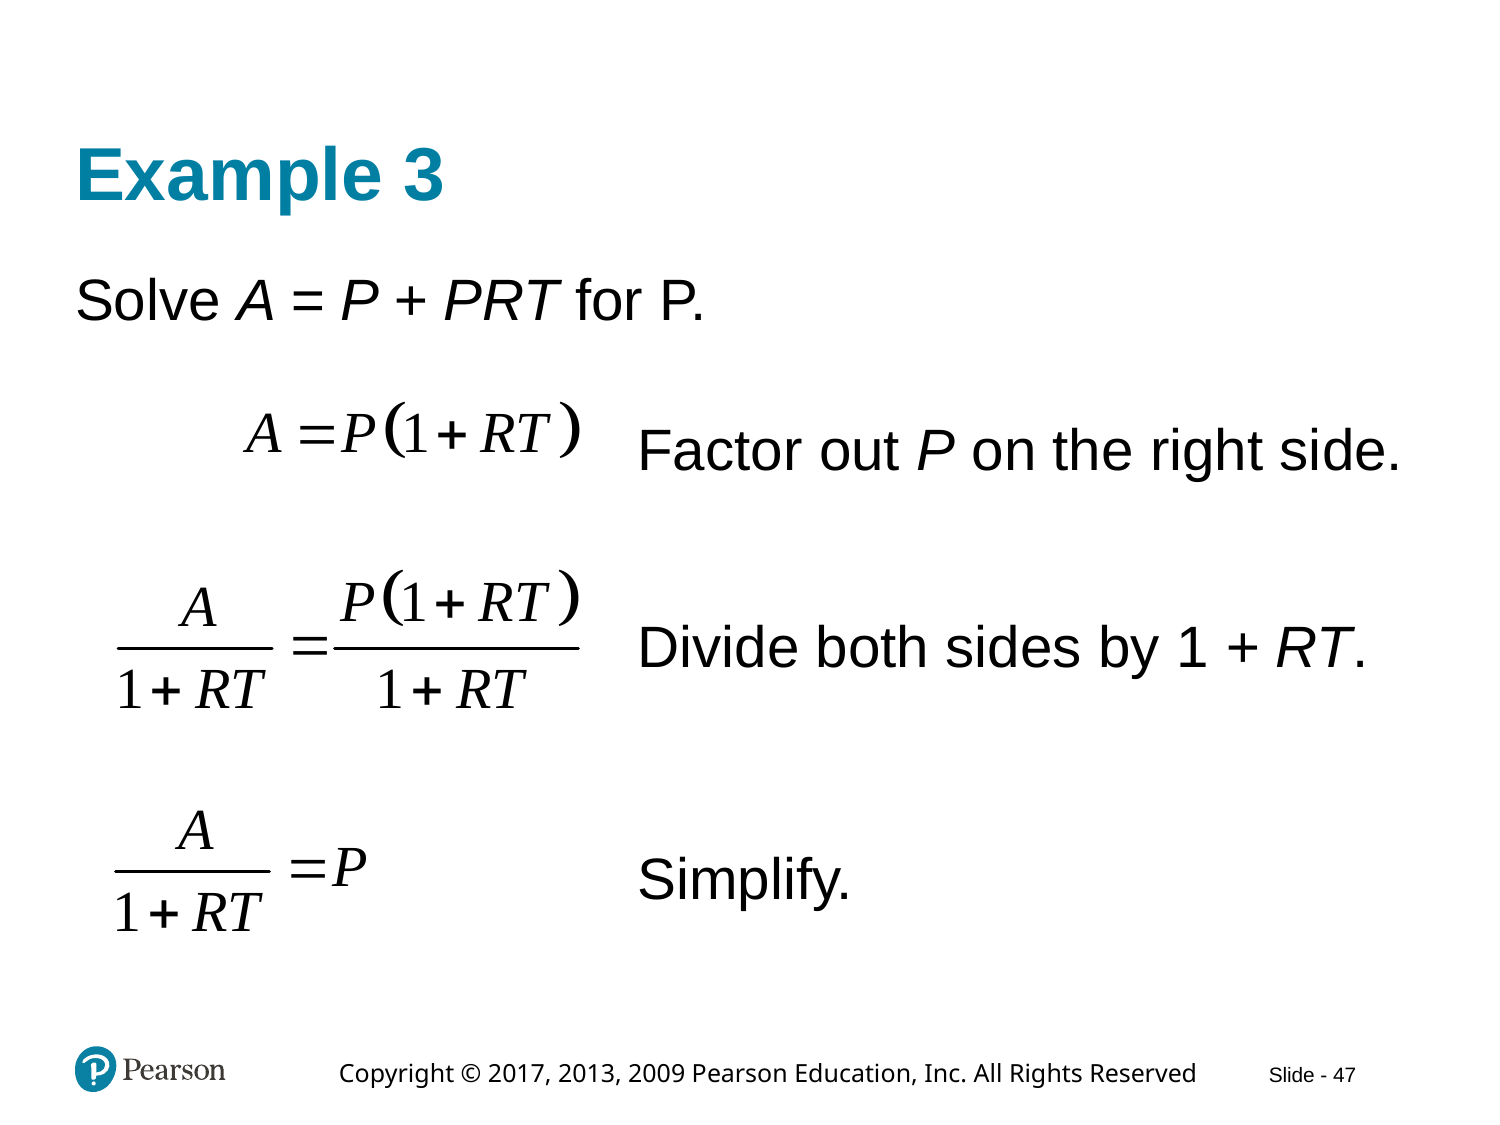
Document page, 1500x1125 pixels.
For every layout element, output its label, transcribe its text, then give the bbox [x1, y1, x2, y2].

title Example 3 [75, 35, 1425, 216]
chart [238, 397, 581, 480]
list Solve A = P + PRT for P. [75, 262, 1425, 326]
chart [111, 799, 373, 938]
list Factor out P on the right side. [637, 412, 1425, 478]
list Divide both sides by 1 + RT. [637, 609, 1388, 690]
list Simplify. [637, 840, 1013, 917]
chart [113, 567, 585, 715]
